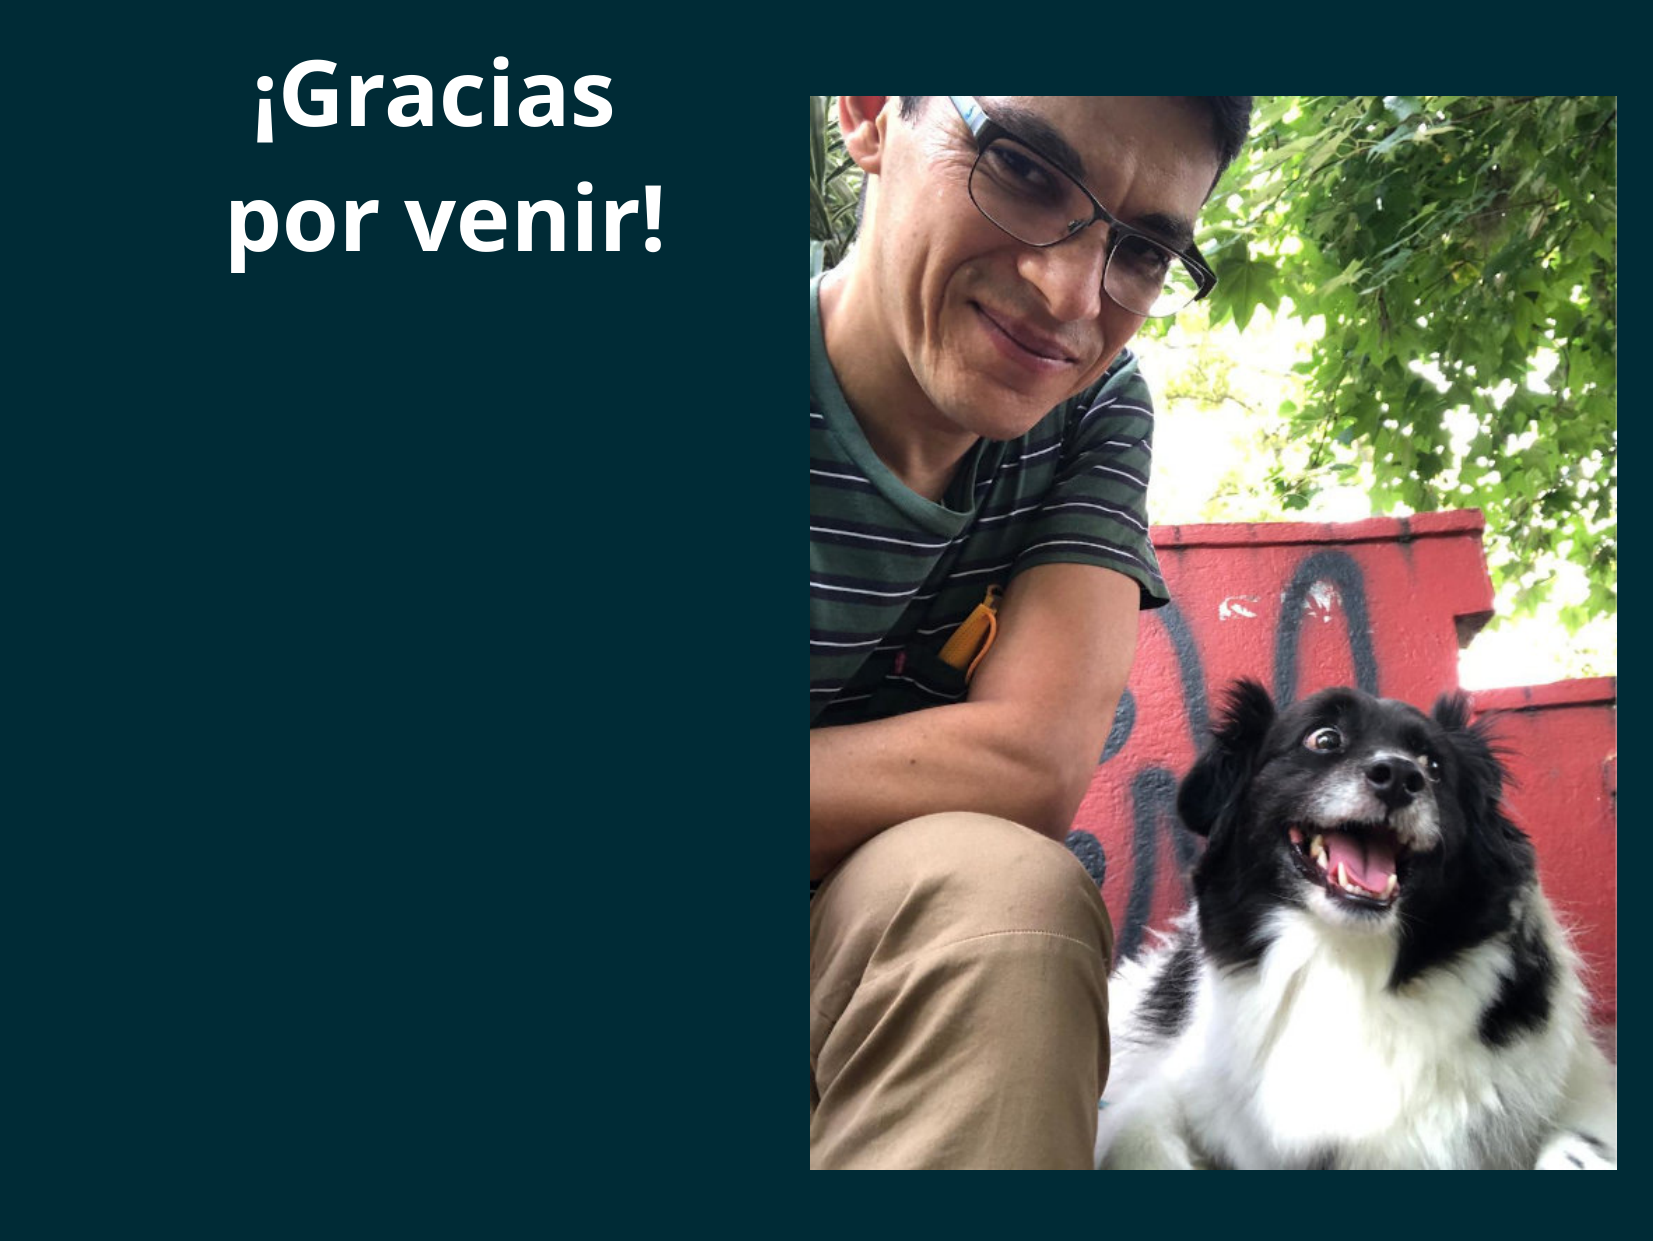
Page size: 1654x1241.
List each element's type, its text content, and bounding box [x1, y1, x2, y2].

title ¡Gracias por venir! [82, 49, 811, 257]
picture [811, 97, 1616, 1169]
